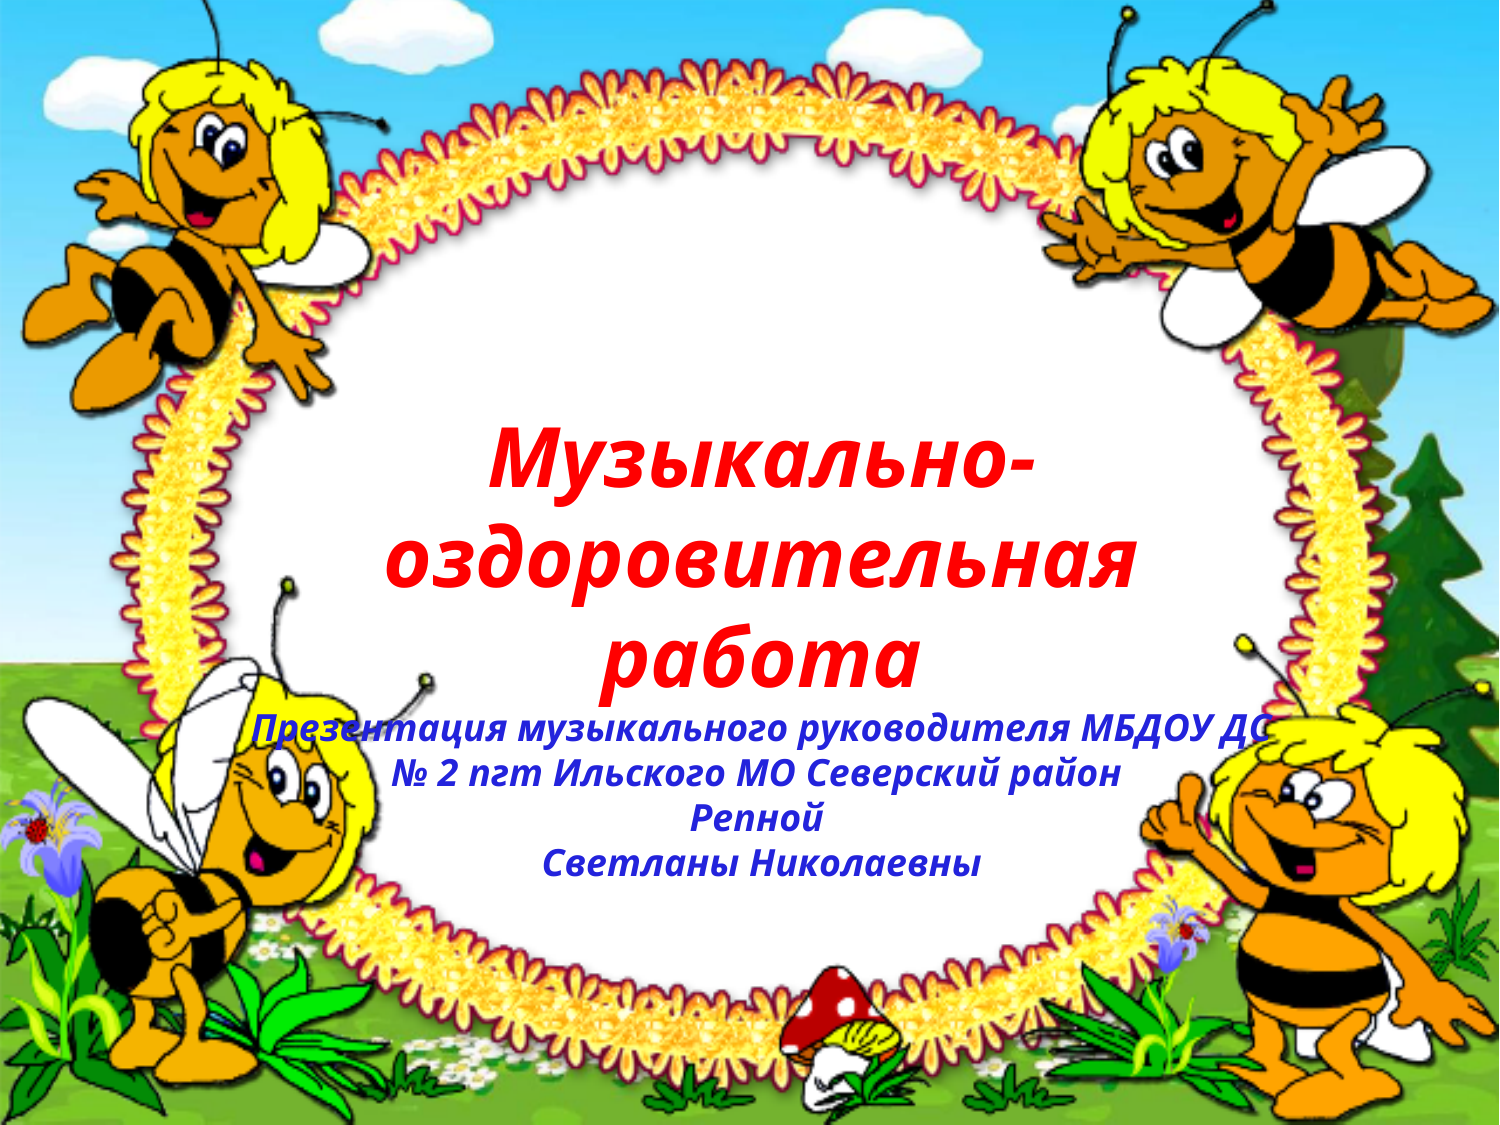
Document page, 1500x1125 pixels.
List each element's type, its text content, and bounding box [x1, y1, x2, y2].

picture [0, 0, 1499, 1125]
text_box Музыкально-оздоровительная работа Презентация музыкального руководителя МБДОУ ДС № 2 пгт Ильского МО Северский район Репной Светланы Николаевны [230, 397, 1294, 997]
